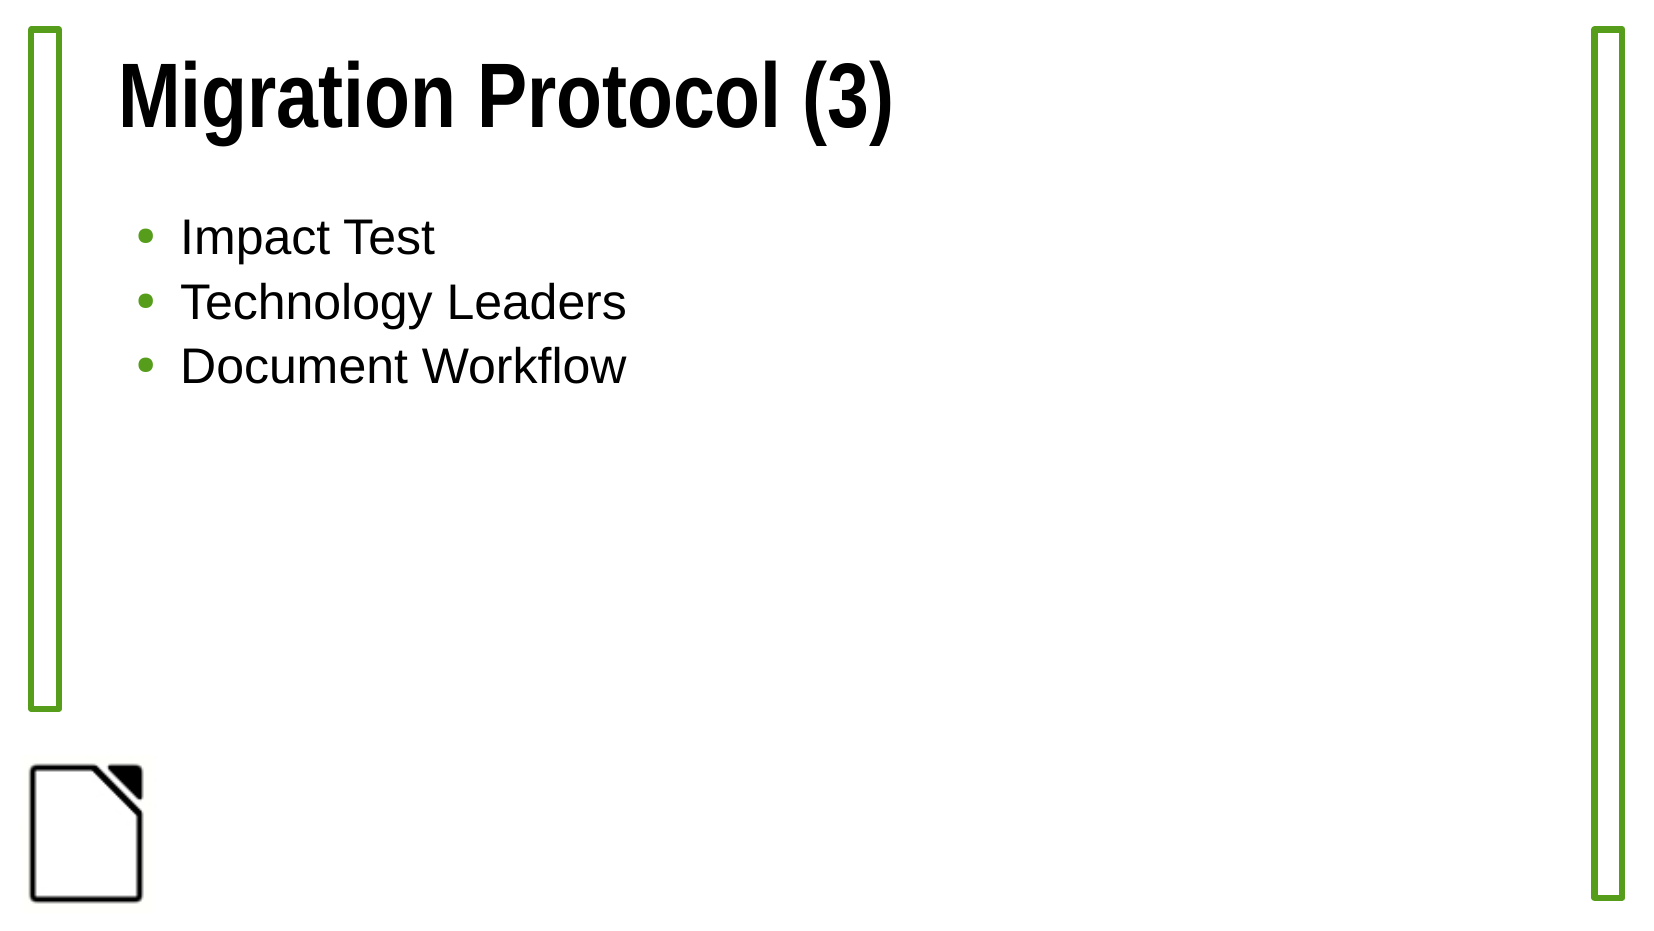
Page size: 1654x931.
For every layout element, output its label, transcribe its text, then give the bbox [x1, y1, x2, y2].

list Impact Test Technology Leaders Document Workflow [118, 209, 1536, 830]
title Migration Protocol (3) [118, 35, 1536, 154]
picture [9, 755, 166, 913]
